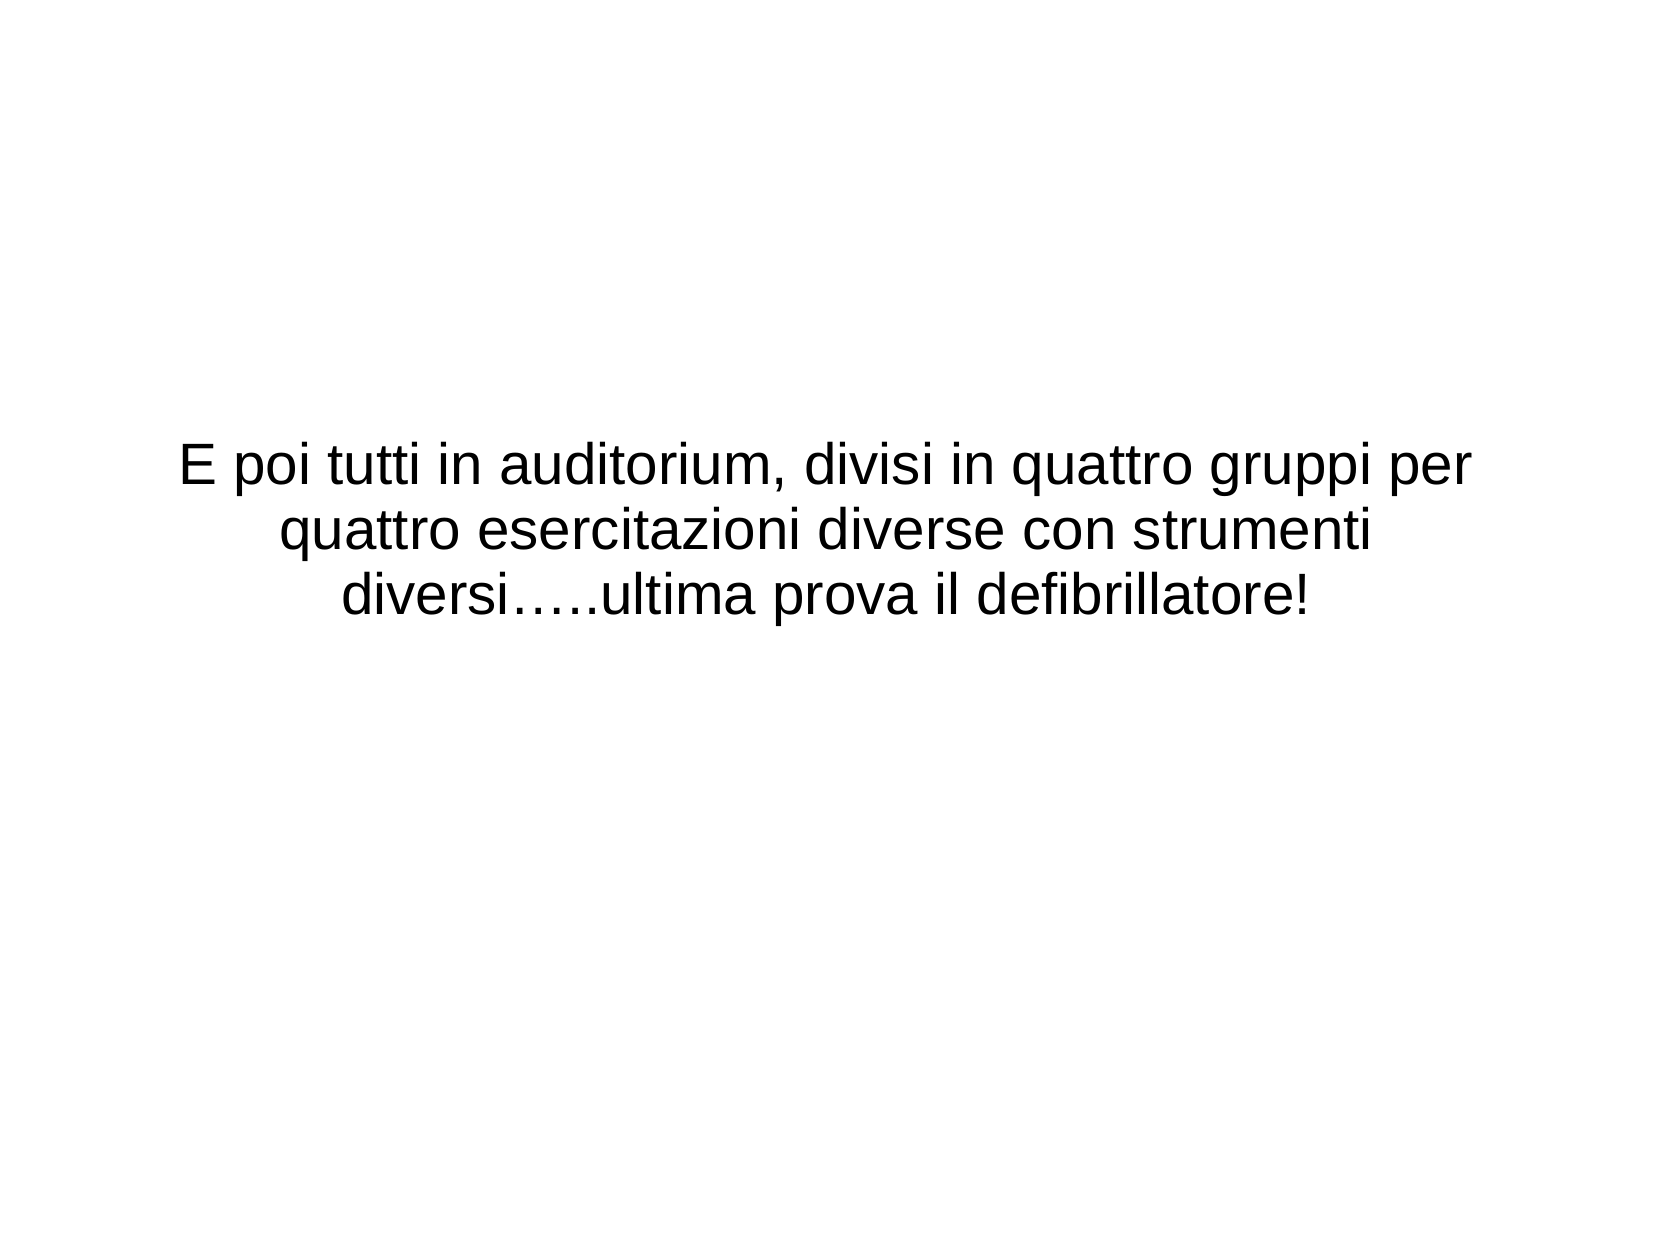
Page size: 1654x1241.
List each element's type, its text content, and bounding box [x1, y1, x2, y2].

subtitle E poi tutti in auditorium, divisi in quattro gruppi per quattro esercitazioni diverse con strumenti diversi…..ultima prova il defibrillatore! [82, 49, 1571, 1010]
